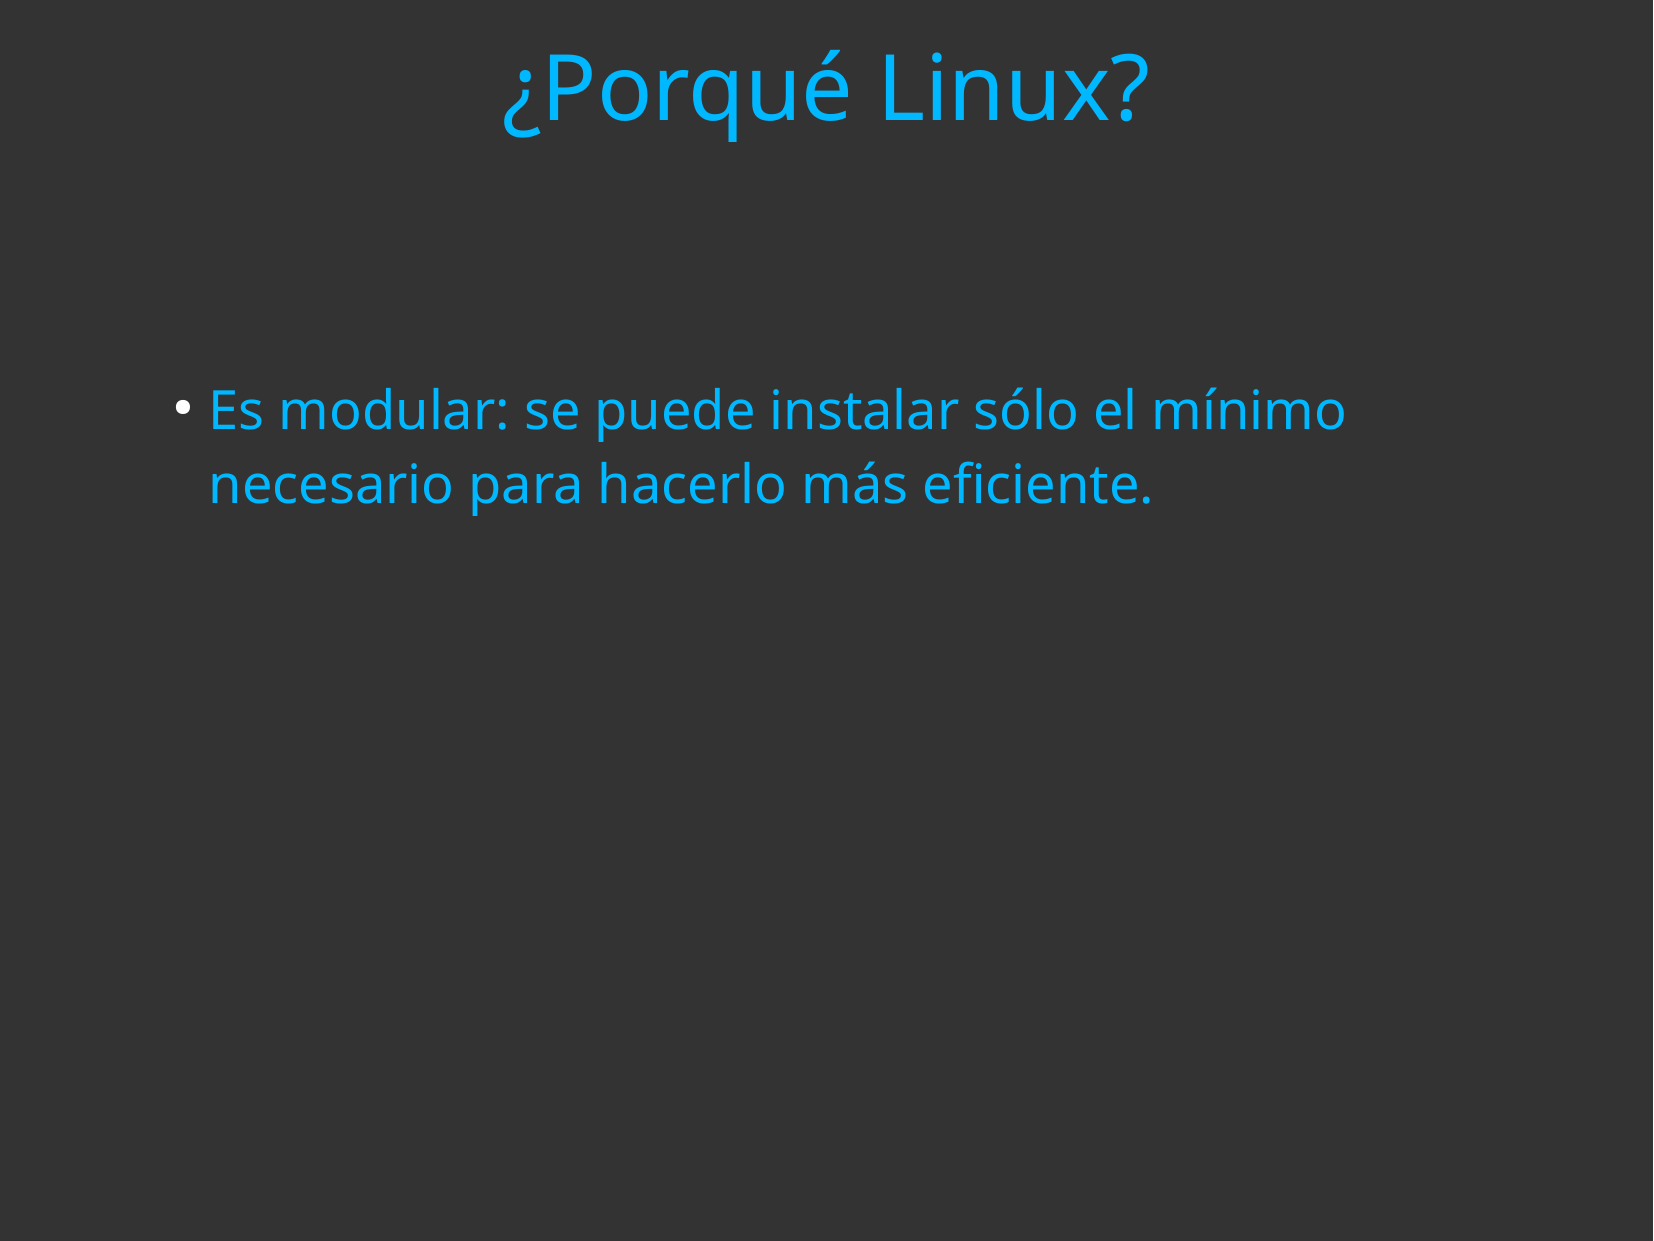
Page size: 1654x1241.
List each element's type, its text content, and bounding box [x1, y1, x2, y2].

text_box Es modular: se puede instalar sólo el mínimo necesario para hacerlo más eficiente. [158, 364, 1470, 1094]
title ¿Porqué Linux? [489, 33, 1164, 137]
